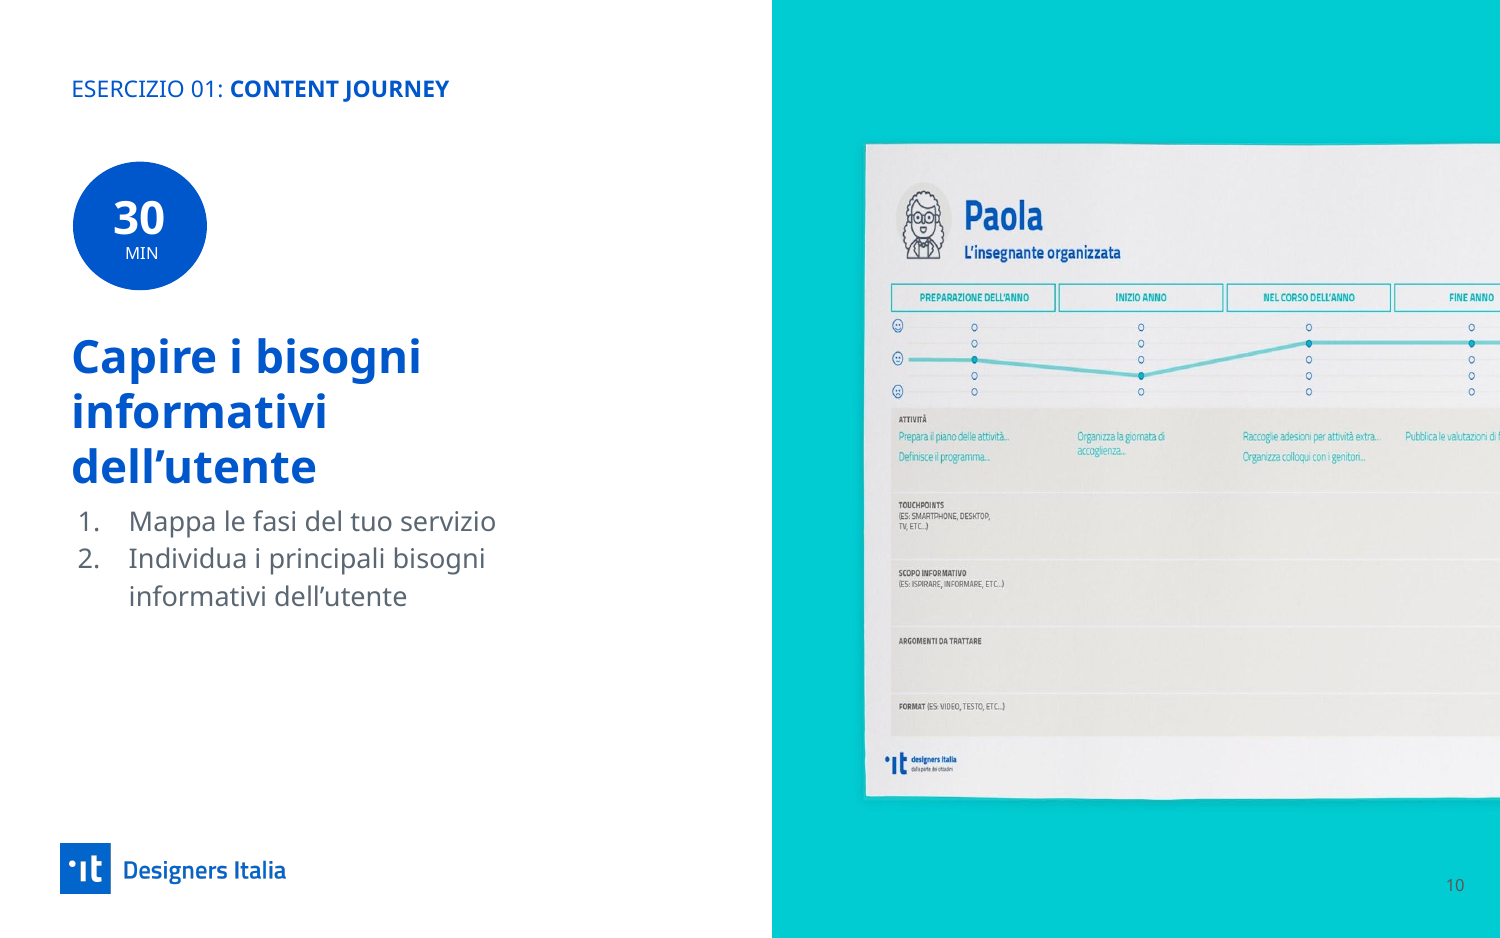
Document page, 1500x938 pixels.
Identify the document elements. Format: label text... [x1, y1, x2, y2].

slide_number <number> [1389, 849, 1480, 922]
text_box Mappa le fasi del tuo servizio Individua i principali bisogni informativi dell’utente [38, 456, 629, 663]
text_box 30 [148, 206, 157, 227]
text_box [72, 161, 207, 291]
text_box Capire i bisogni informativi dell’utente [56, 312, 598, 451]
picture [772, 0, 1500, 938]
text_box 30 [94, 178, 185, 227]
picture [60, 843, 299, 894]
text_box ESERCIZIO 01: CONTENT JOURNEY [56, 60, 549, 149]
text_box MIN [106, 227, 178, 272]
